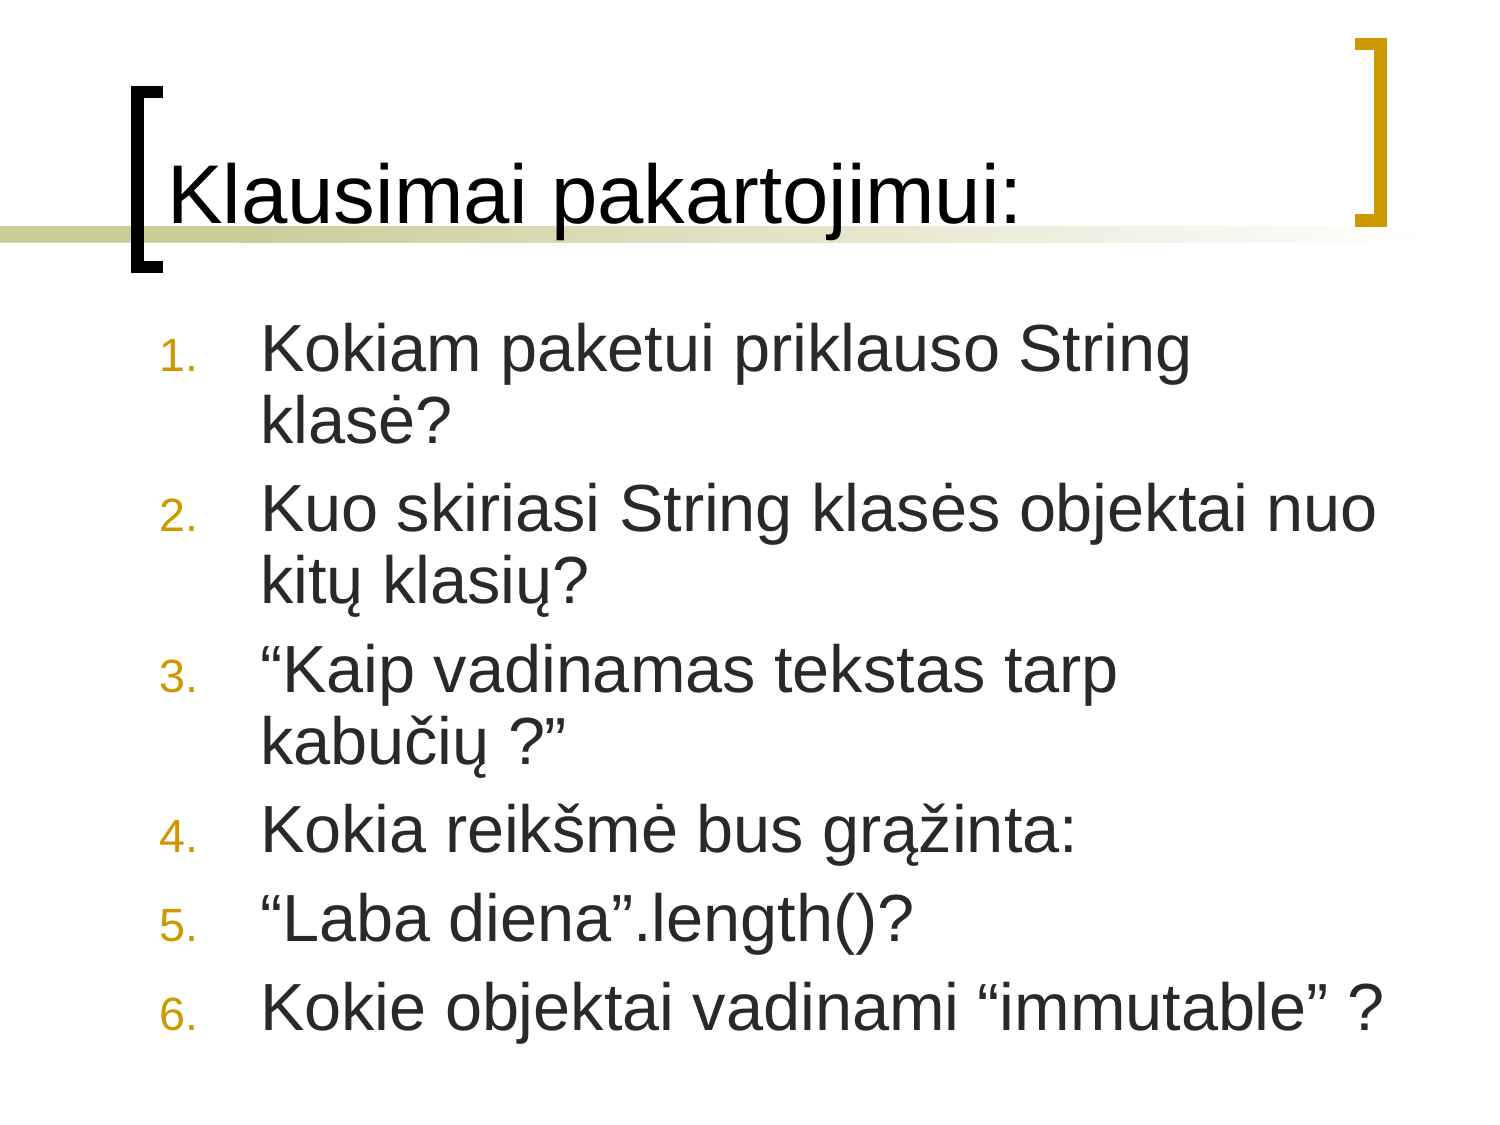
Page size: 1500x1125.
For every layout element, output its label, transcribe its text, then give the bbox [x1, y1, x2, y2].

title Klausimai pakartojimui: [152, 15, 1328, 248]
list Kokiam paketui priklauso String klasė? Kuo skiriasi String klasės objektai nuo kitų klasių? “Kaip vadinamas tekstas tarp kabučių ?” Kokia reikšmė bus grąžinta: “Laba diena”.length()? Kokie objektai vadinami “immutable” ? [145, 306, 1403, 1053]
